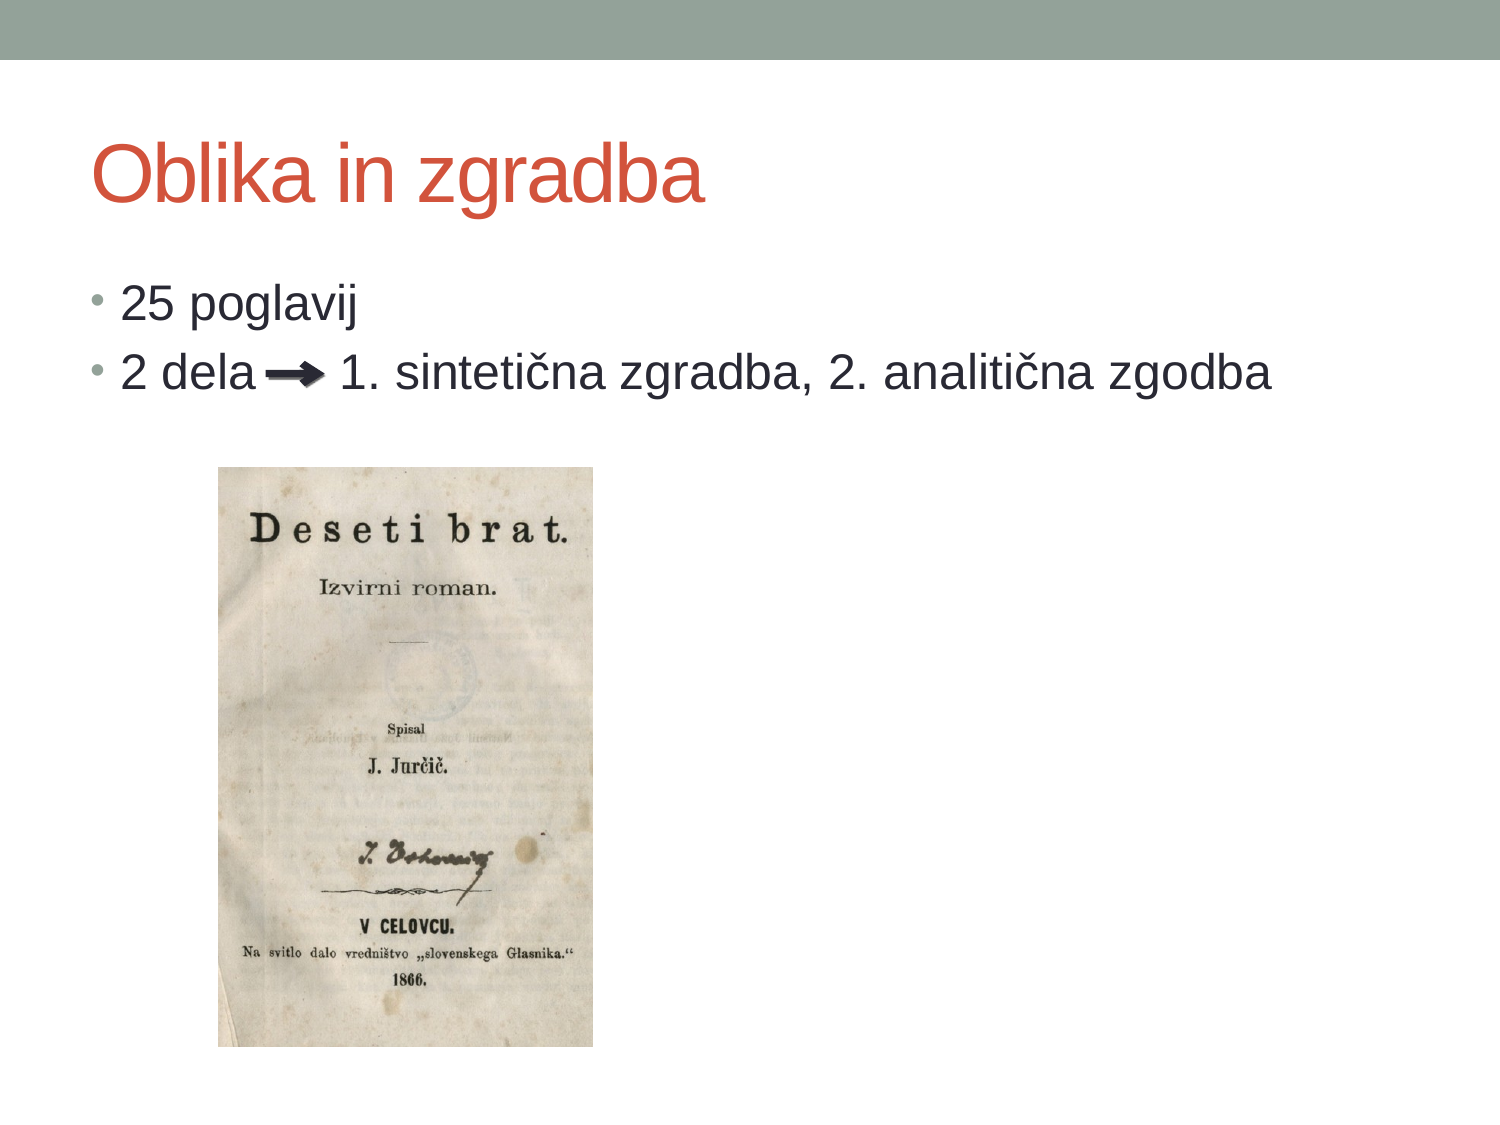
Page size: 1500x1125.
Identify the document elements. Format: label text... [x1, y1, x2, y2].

title Oblika in zgradba [75, 87, 1425, 250]
picture [218, 467, 593, 1047]
list 25 poglavij 2 dela 1. sintetična zgradba, 2. analitična zgodba [75, 262, 1425, 1063]
